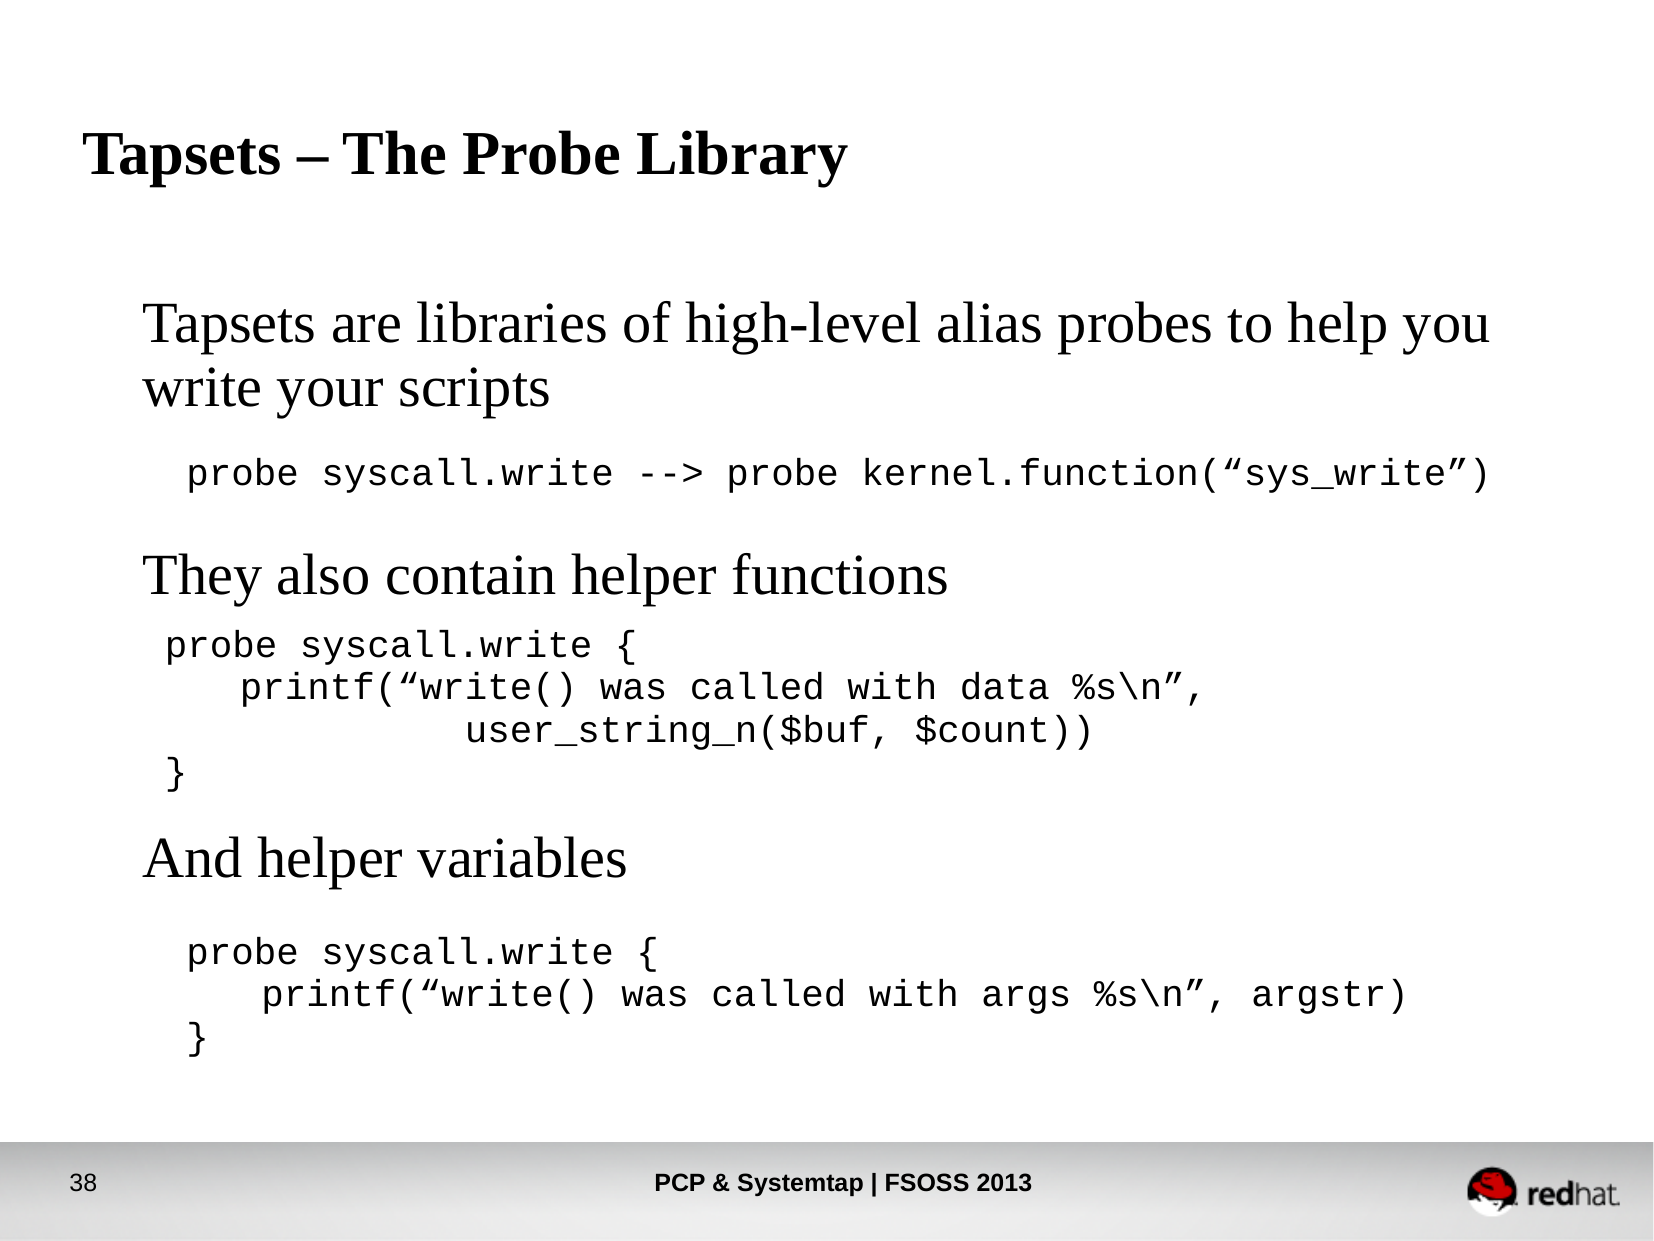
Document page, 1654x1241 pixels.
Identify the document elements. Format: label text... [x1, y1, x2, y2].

text_box probe syscall.write --> probe kernel.function(“sys_write”) [171, 446, 1597, 536]
text_box probe syscall.write { printf(“write() was called with args %s\n”, argstr) } [171, 925, 1432, 1068]
picture [0, 1142, 1654, 1241]
title Tapsets – The Probe Library [82, 49, 1571, 257]
text_box probe syscall.write { printf(“write() was called with data %s\n”, user_string_n($buf, $count)) } [150, 618, 1411, 835]
list Tapsets are libraries of high-level alias probes to help you write your scripts They also contain helper functions And helper variables [82, 290, 1538, 1172]
